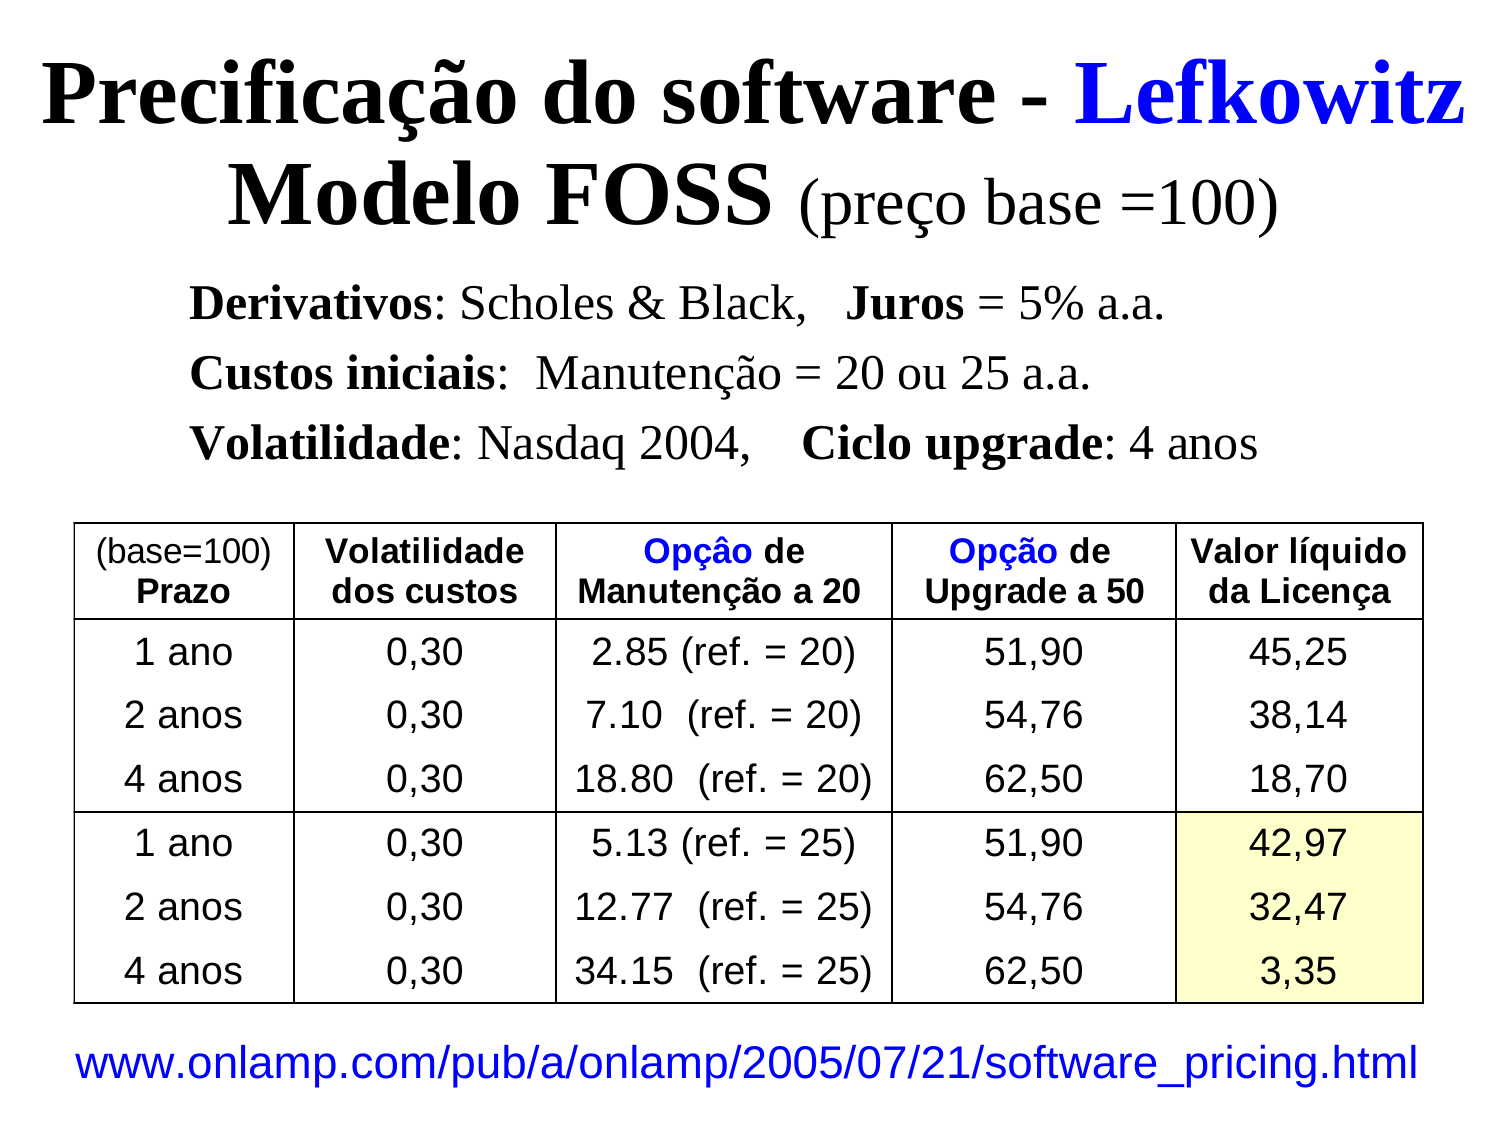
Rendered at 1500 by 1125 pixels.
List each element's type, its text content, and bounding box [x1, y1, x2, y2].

chart [73, 522, 1425, 1005]
text_box Derivativos: Scholes & Black, Juros = 5% a.a. Custos iniciais: Manutenção = 20 ou 25 a.a. Volatilidade: Nasdaq 2004, Ciclo upgrade: 4 anos [189, 266, 1294, 473]
title Precificação do software - Lefkowitz Modelo FOSS (preço base =100) [0, 34, 1500, 253]
text_box www.onlamp.com/pub/a/onlamp/2005/07/21/software_pricing.html [75, 1037, 1421, 1089]
